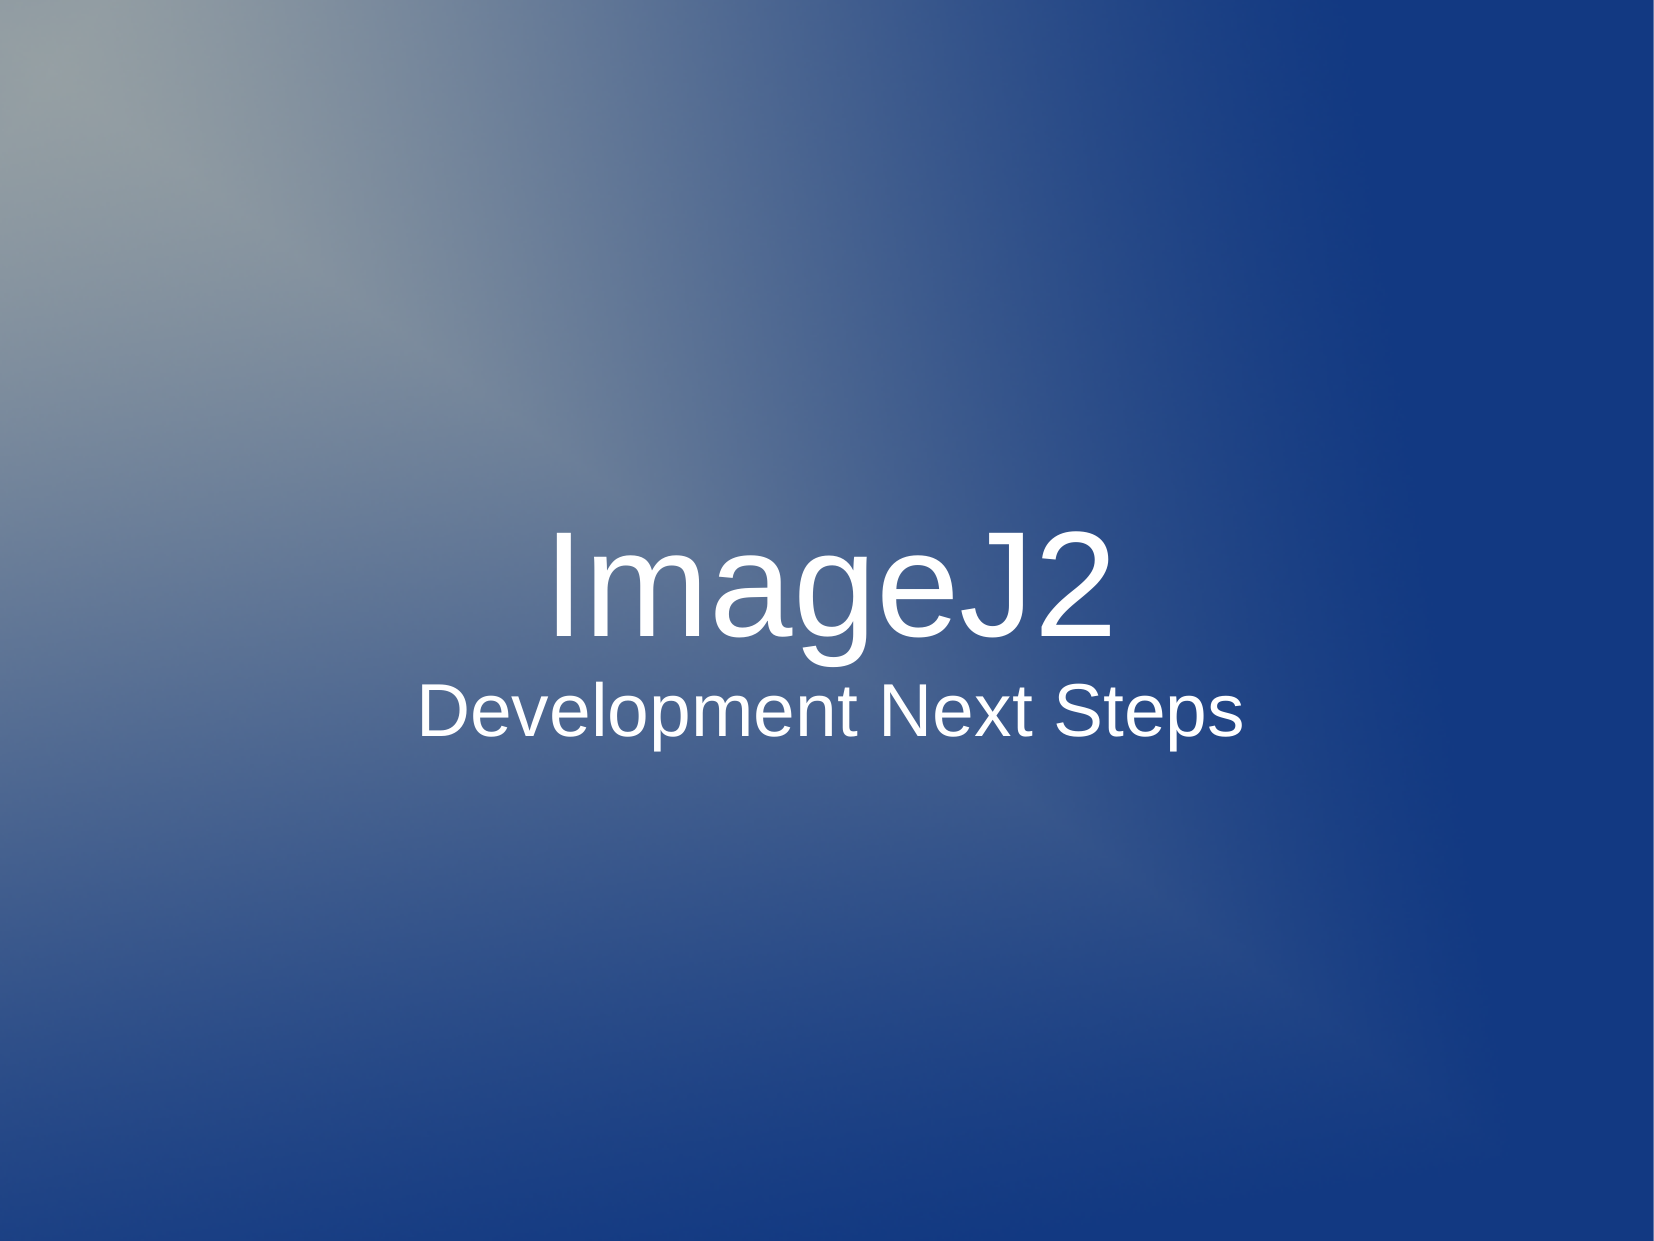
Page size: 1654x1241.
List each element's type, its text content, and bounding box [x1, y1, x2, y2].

picture [0, 0, 1654, 1241]
subtitle ImageJ2 Development Next Steps [86, 225, 1576, 1029]
